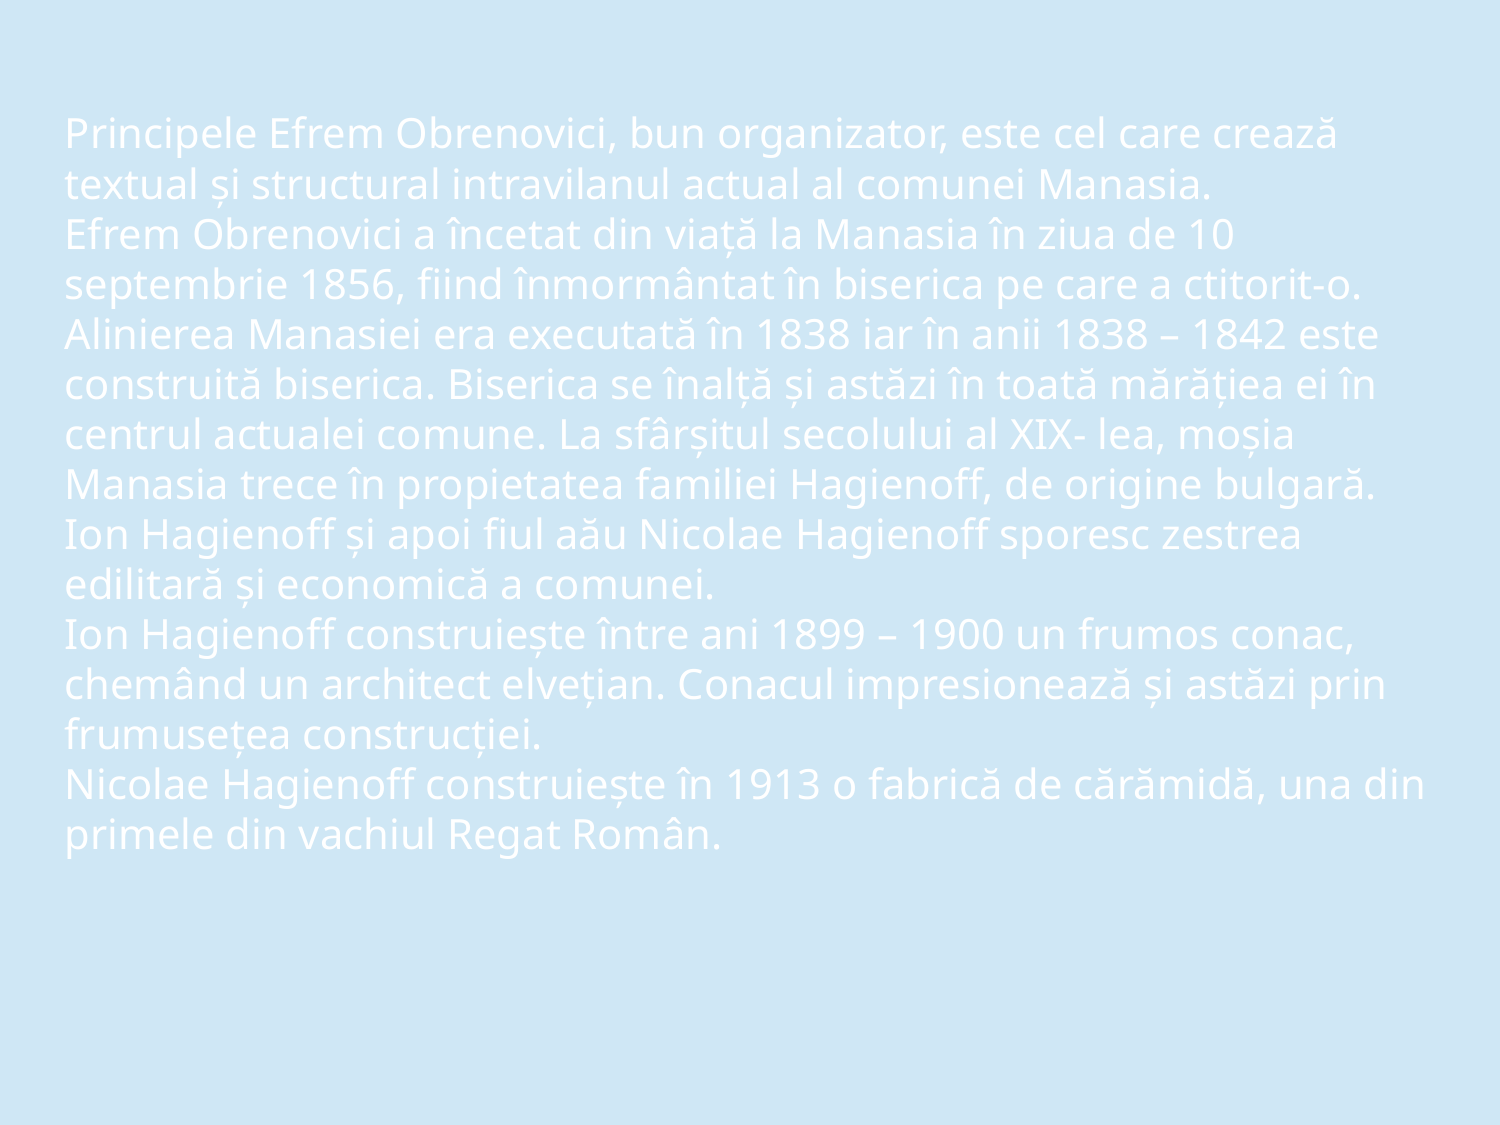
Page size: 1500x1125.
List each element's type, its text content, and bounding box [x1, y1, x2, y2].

text_box Principele Efrem Obrenovici, bun organizator, este cel care crează textual şi structural intravilanul actual al comunei Manasia. Efrem Obrenovici a încetat din viaţă la Manasia în ziua de 10 septembrie 1856, fiind înmormântat în biserica pe care a ctitorit-o. Alinierea Manasiei era executată în 1838 iar în anii 1838 – 1842 este construită biserica. Biserica se înalţă şi astăzi în toată mărăţiea ei în centrul actualei comune. La sfârşitul secolului al XIX- lea, moşia Manasia trece în propietatea familiei Hagienoff, de origine bulgară. Ion Hagienoff şi apoi fiul aău Nicolae Hagienoff sporesc zestrea edilitară şi economică a comunei. Ion Hagienoff construieşte între ani 1899 – 1900 un frumos conac, chemând un architect elveţian. Conacul impresionează şi astăzi prin frumuseţea construcţiei. Nicolae Hagienoff construieşte în 1913 o fabrică de cărămidă, una din primele din vachiul Regat Român. [50, 99, 1450, 866]
